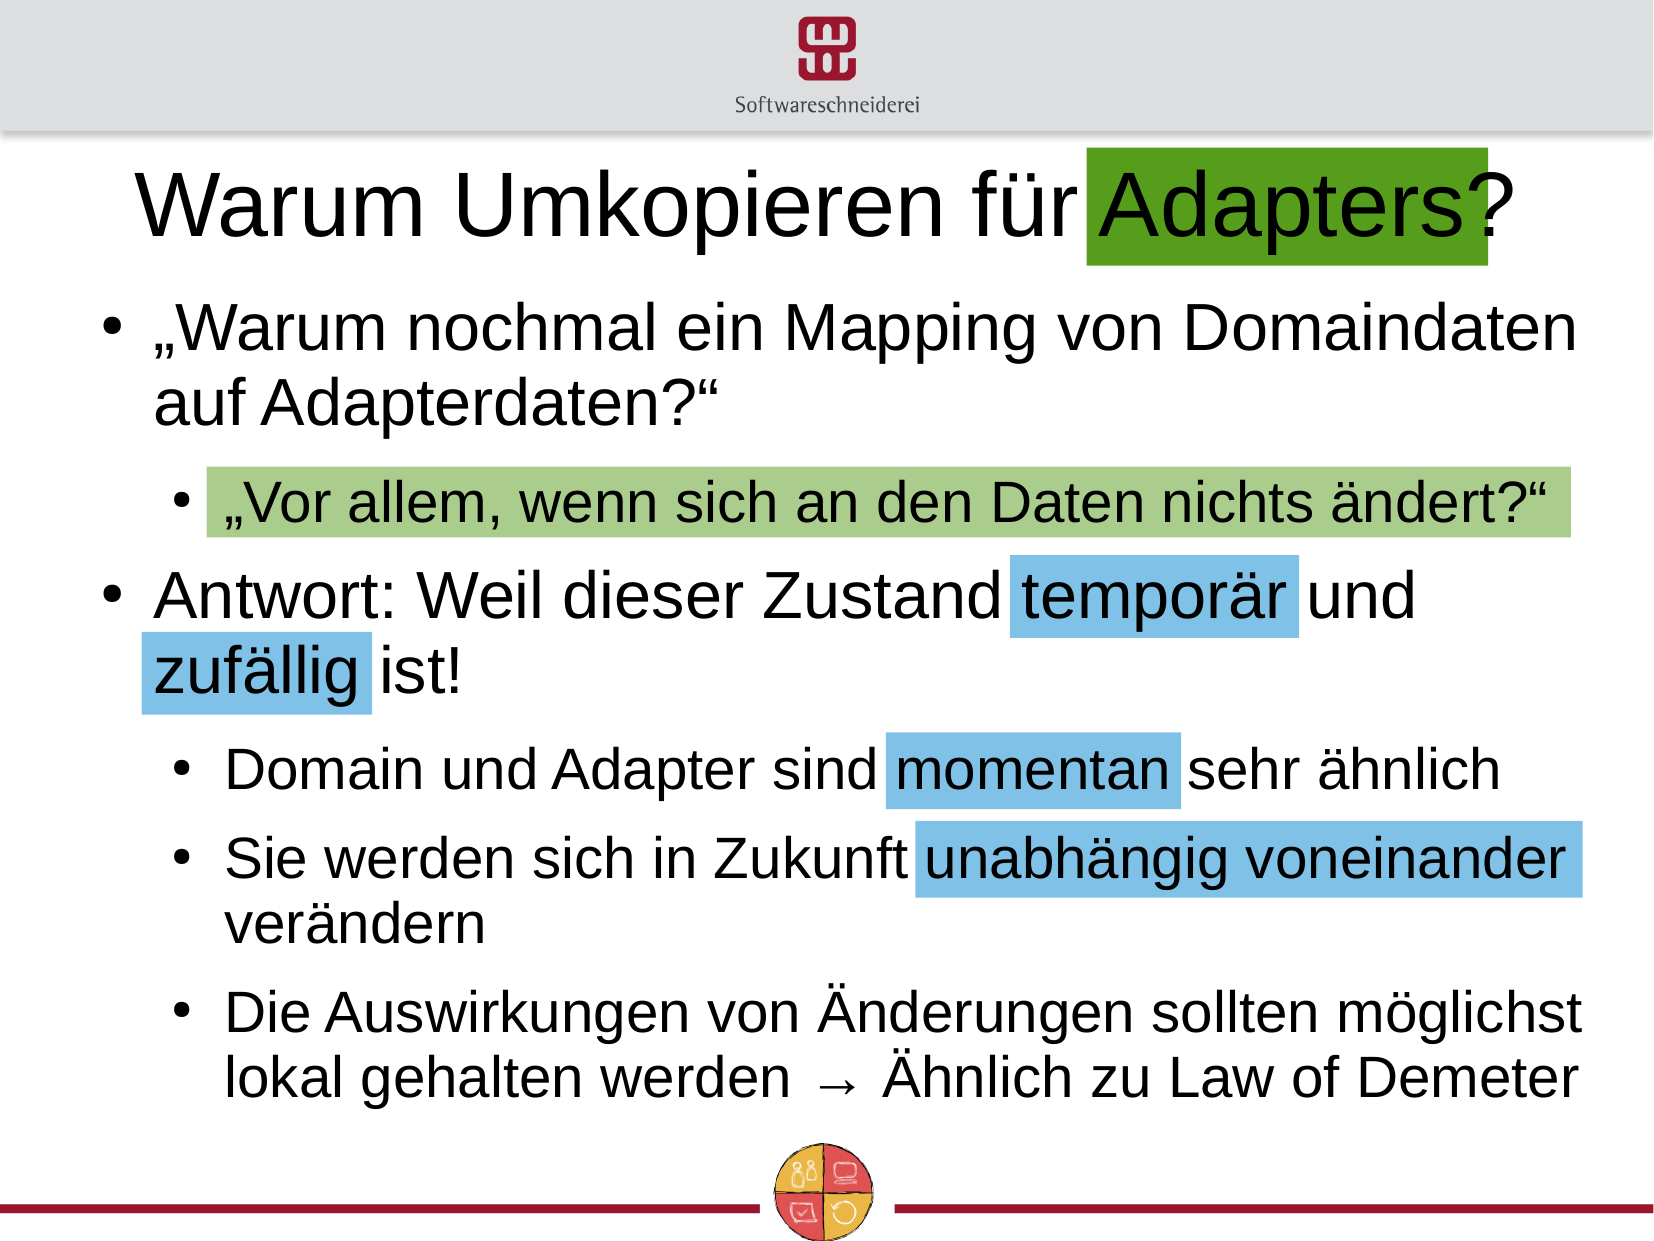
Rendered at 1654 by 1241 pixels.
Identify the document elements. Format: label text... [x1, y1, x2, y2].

title Warum Umkopieren für Adapters? [82, 147, 1571, 257]
picture [0, 0, 1654, 1241]
list „Warum nochmal ein Mapping von Domaindaten auf Adapterdaten?“ „Vor allem, wenn sich an den Daten nichts ändert?“ Antwort: Weil dieser Zustand temporär und zufällig ist! Domain und Adapter sind momentan sehr ähnlich Sie werden sich in Zukunft unabhängig voneinander verändern Die Auswirkungen von Änderungen sollten möglichst lokal gehalten werden → Ähnlich zu Law of Demeter [82, 290, 1619, 1126]
text_box [1086, 257, 1489, 266]
